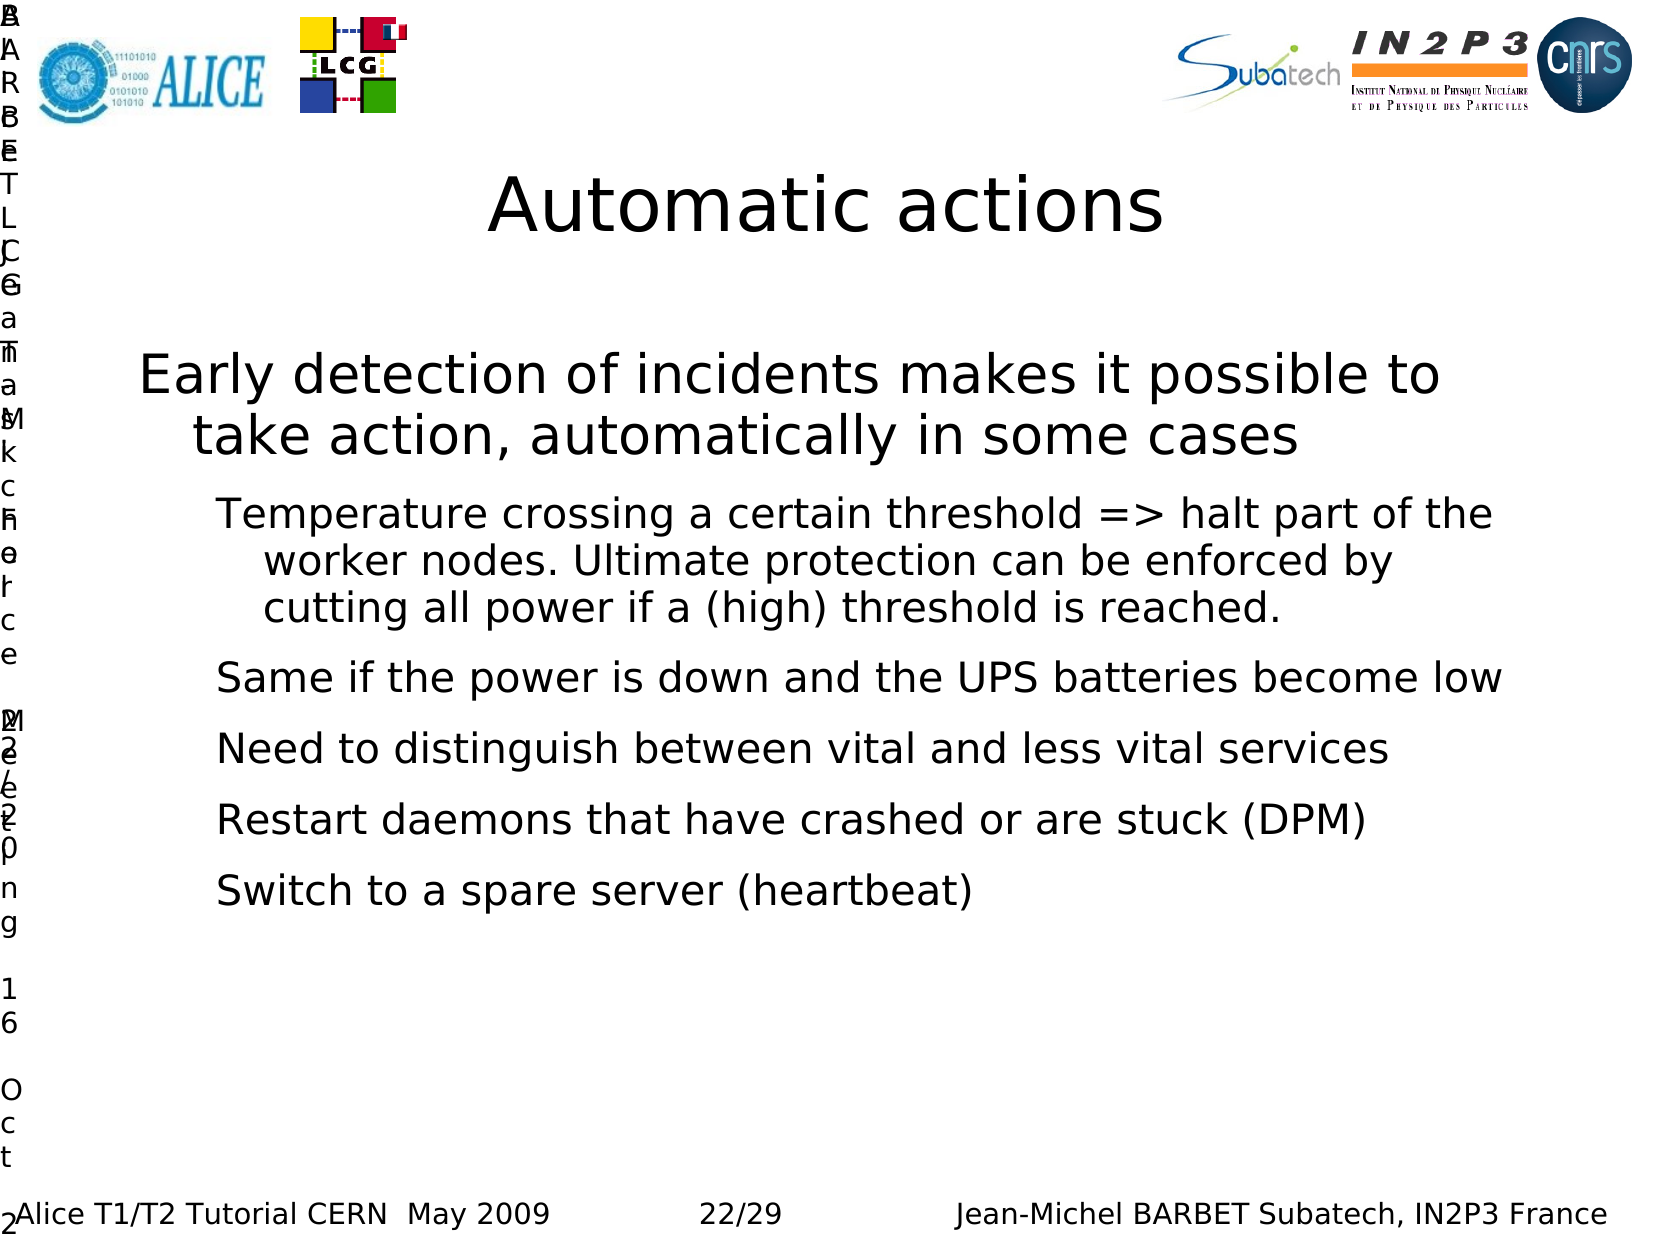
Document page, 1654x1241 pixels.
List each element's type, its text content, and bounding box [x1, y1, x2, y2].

list Early detection of incidents makes it possible to take action, automatically in some cases Temperature crossing a certain threshold => halt part of the worker nodes. Ultimate protection can be enforced by cutting all power if a (high) threshold is reached. Same if the power is down and the UPS batteries become low Need to distinguish between vital and less vital services Restart daemons that have crashed or are stuck (DPM) Switch to a spare server (heartbeat) [121, 344, 1534, 964]
picture [300, 17, 409, 102]
picture [1350, 21, 1528, 102]
picture [37, 37, 276, 127]
title Automatic actions [121, 102, 1534, 310]
picture [1162, 34, 1340, 102]
picture [1537, 17, 1632, 113]
